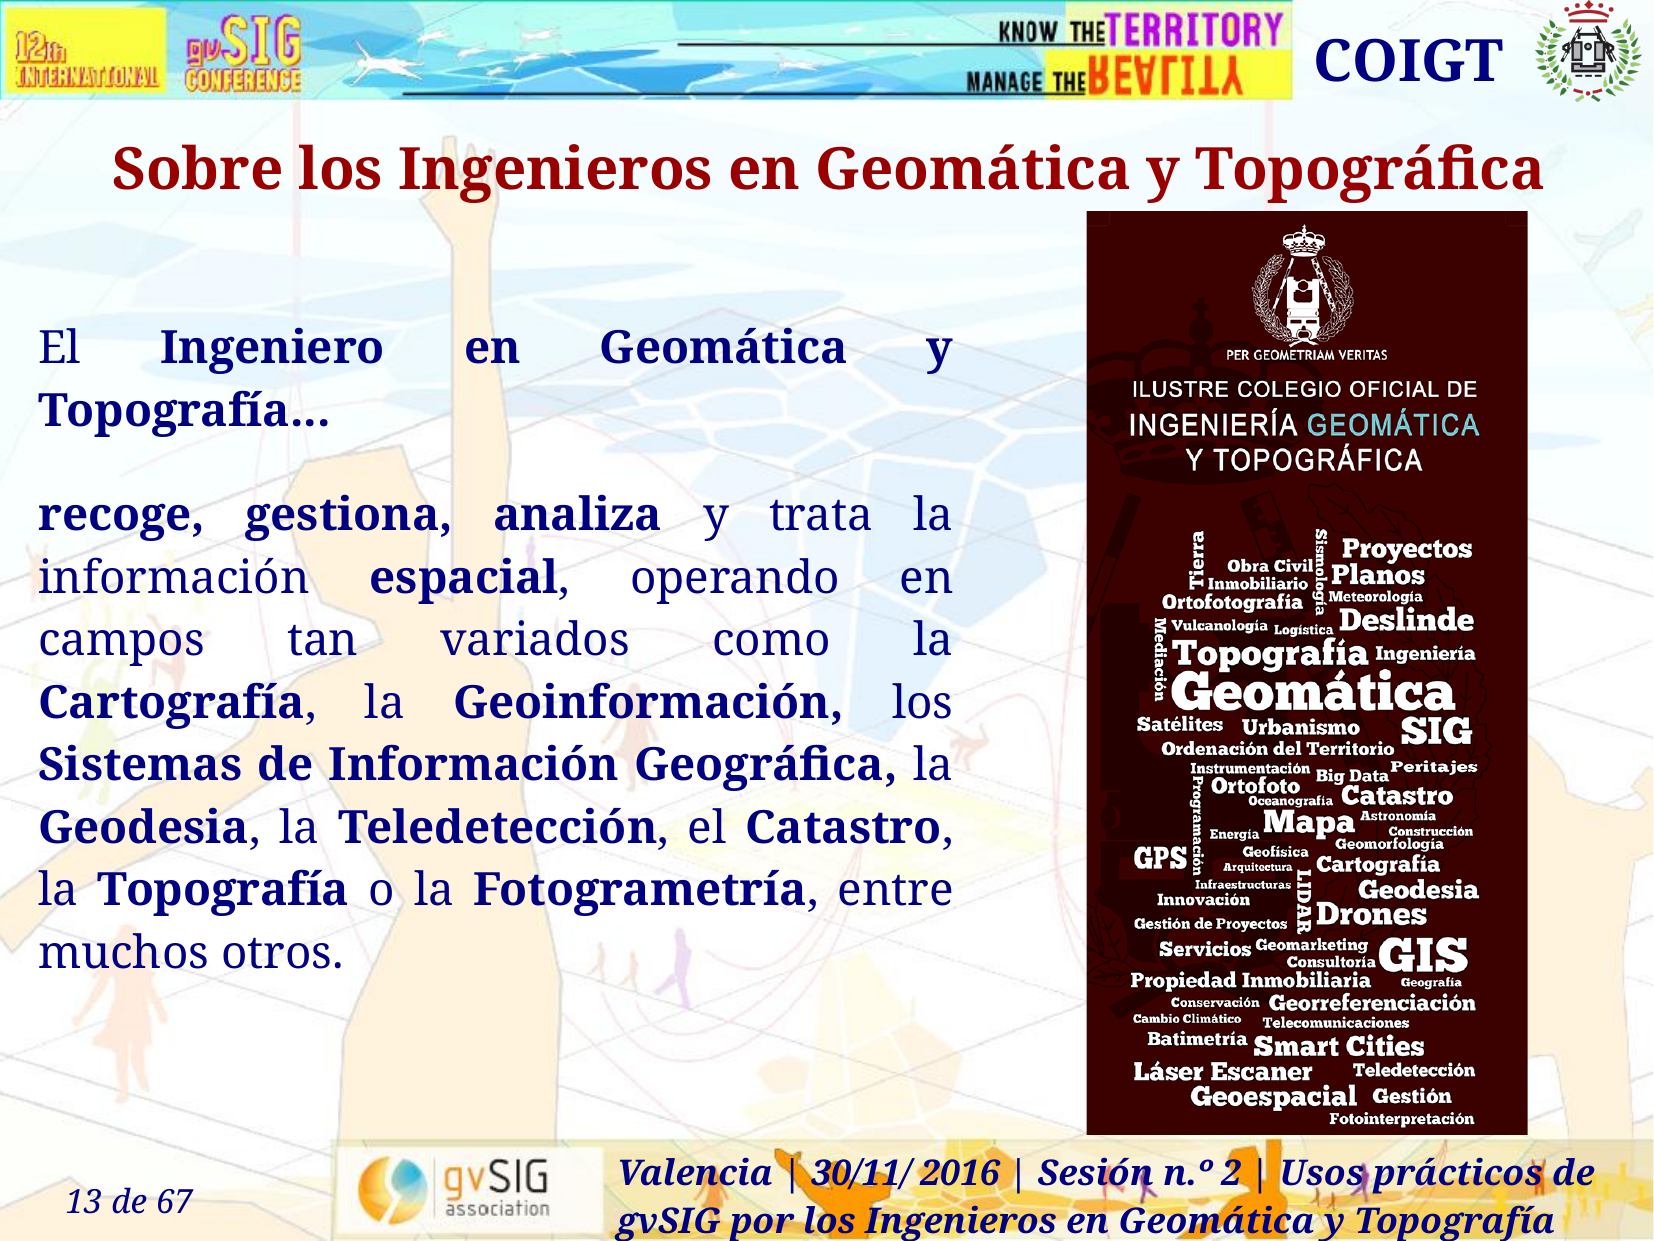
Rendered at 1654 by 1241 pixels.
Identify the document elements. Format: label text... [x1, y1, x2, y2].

text_box COIGT [1299, 12, 1654, 148]
picture [0, 0, 1654, 1241]
text_box Valencia | 30/11/ 2016 | Sesión n.º 2 | Usos prácticos de gvSIG por los Ingenieros en Geomática y Topografía [602, 1140, 1654, 1241]
text_box Sobre los Ingenieros en Geomática y Topográfica [28, 120, 1630, 268]
text_box El Ingeniero en Geomática y Topografía... recoge, gestiona, analiza y trata la información espacial, operando en campos tan variados como la Cartografía, la Geoinformación, los Sistemas de Información Geográfica, la Geodesia, la Teledetección, el Catastro, la Topografía o la Fotogrametría, entre muchos otros. [23, 307, 969, 1111]
text_box <número> de 67 [50, 1170, 383, 1241]
